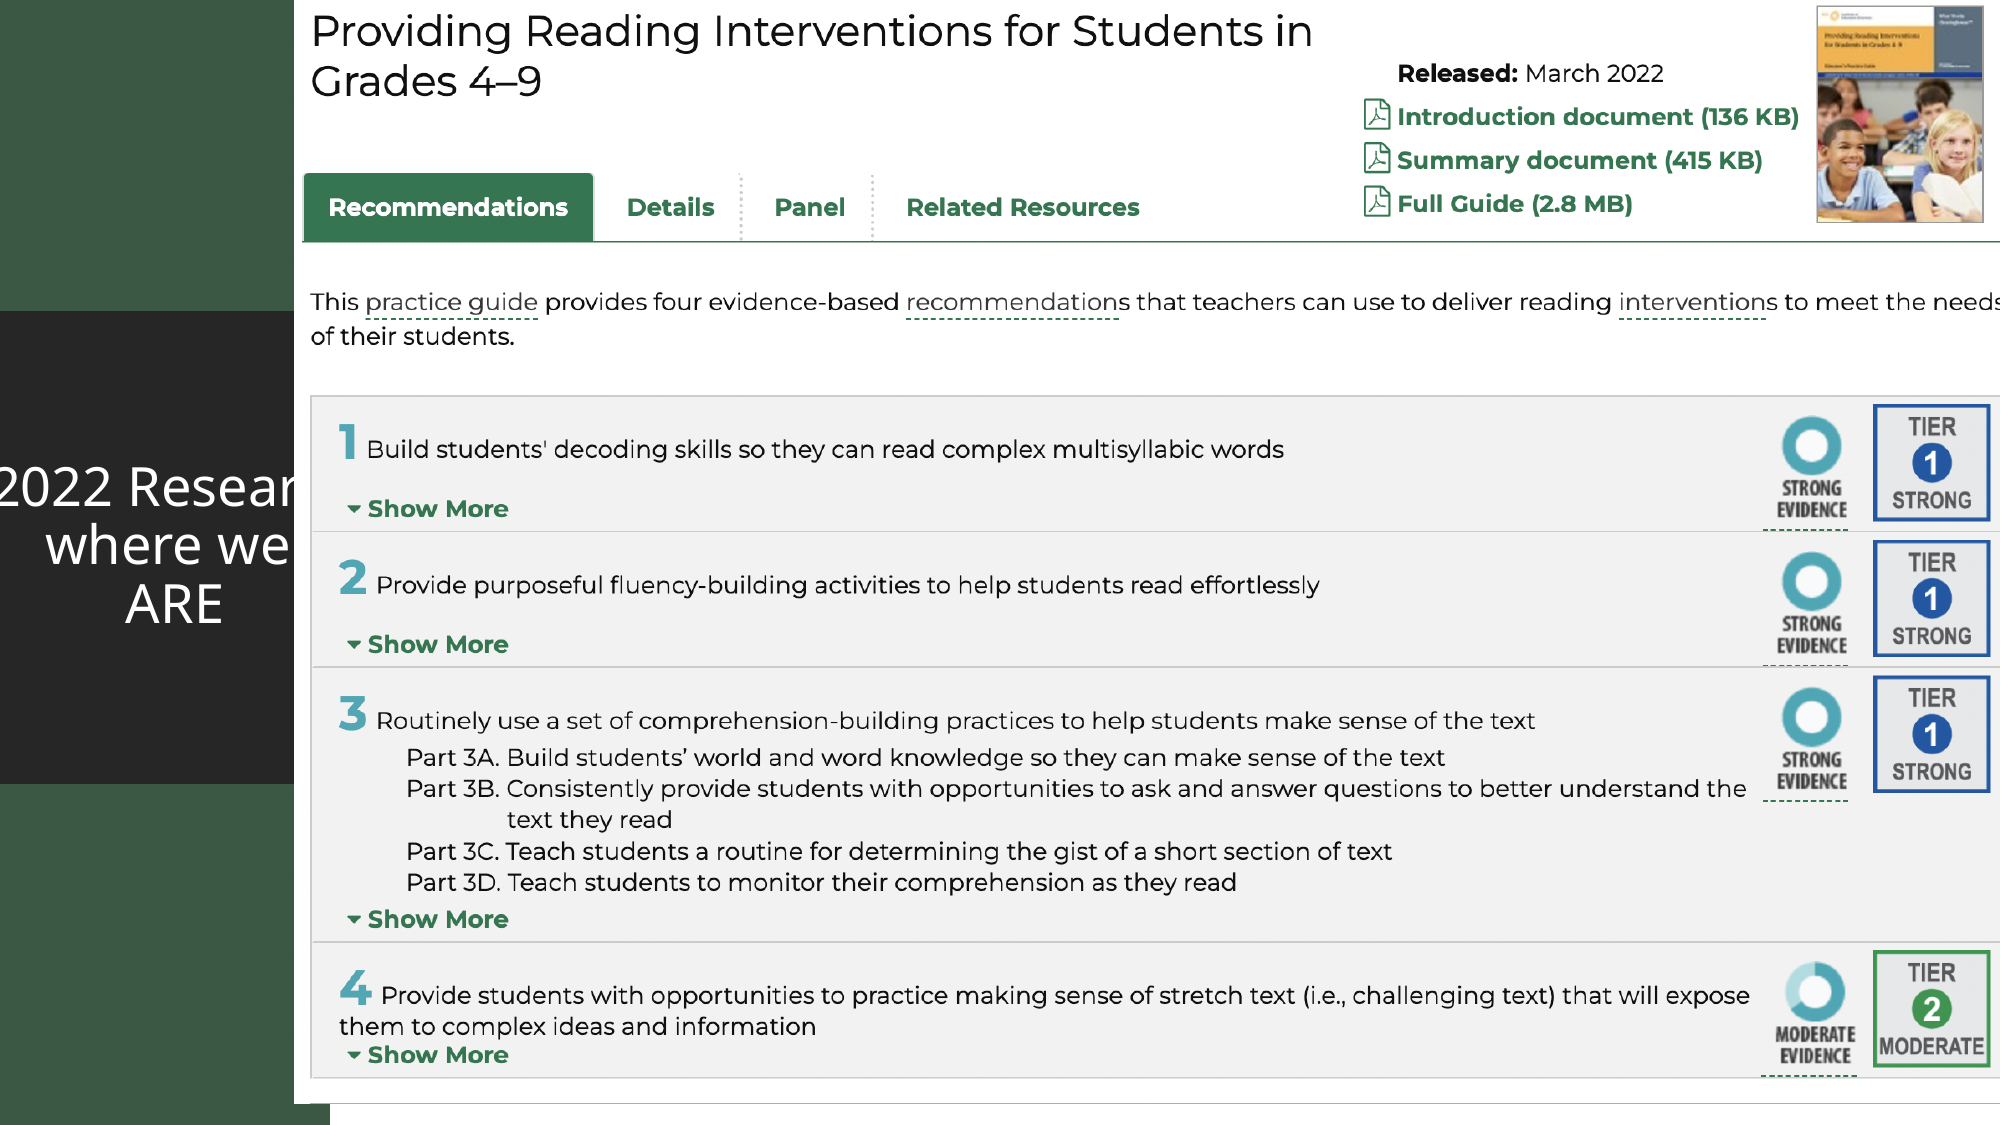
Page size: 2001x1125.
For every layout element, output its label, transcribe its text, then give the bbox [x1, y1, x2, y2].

title 2022 Research where we ARE [0, 324, 294, 770]
text_box [0, 0, 294, 311]
text_box [0, 784, 2000, 1125]
picture [294, 0, 2000, 1104]
